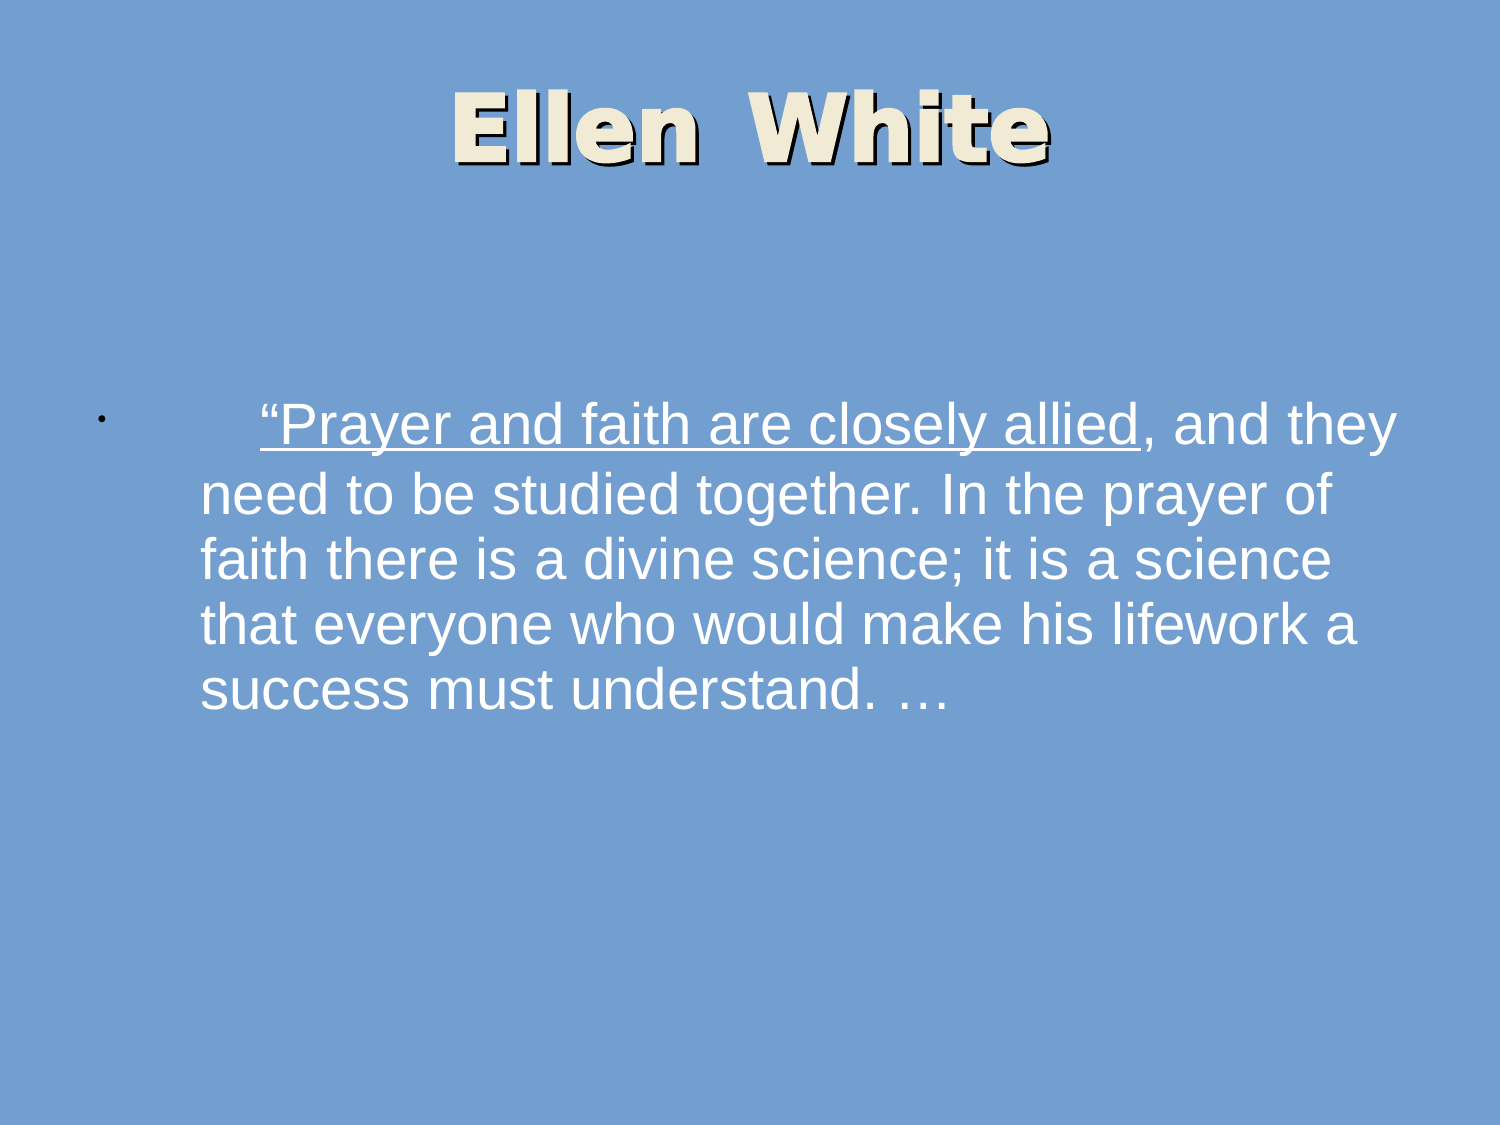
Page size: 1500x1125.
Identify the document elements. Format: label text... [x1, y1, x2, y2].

title Ellen White [75, 44, 1426, 233]
list “Prayer and faith are closely allied, and they need to be studied together. In the prayer of faith there is a divine science; it is a science that everyone who would make his lifework a success must understand. … [75, 382, 1426, 1125]
